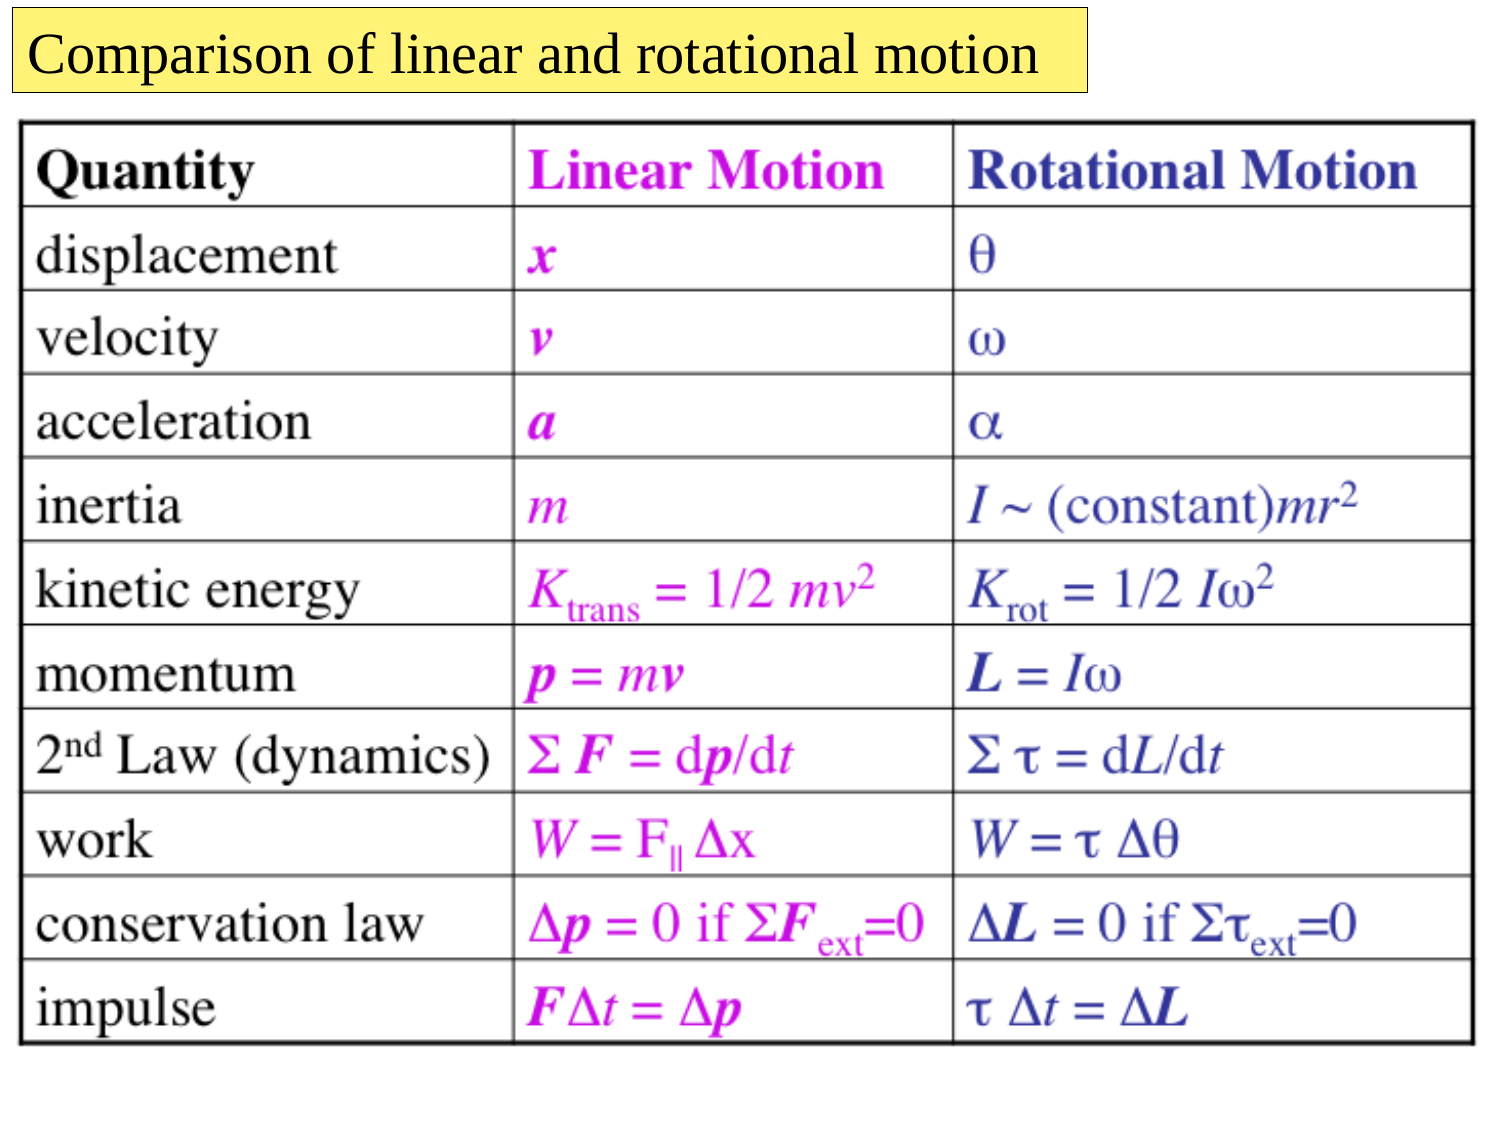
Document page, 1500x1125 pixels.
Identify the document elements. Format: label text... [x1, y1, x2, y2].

picture [0, 99, 1498, 1069]
title Comparison of linear and rotational motion [12, 7, 1088, 93]
